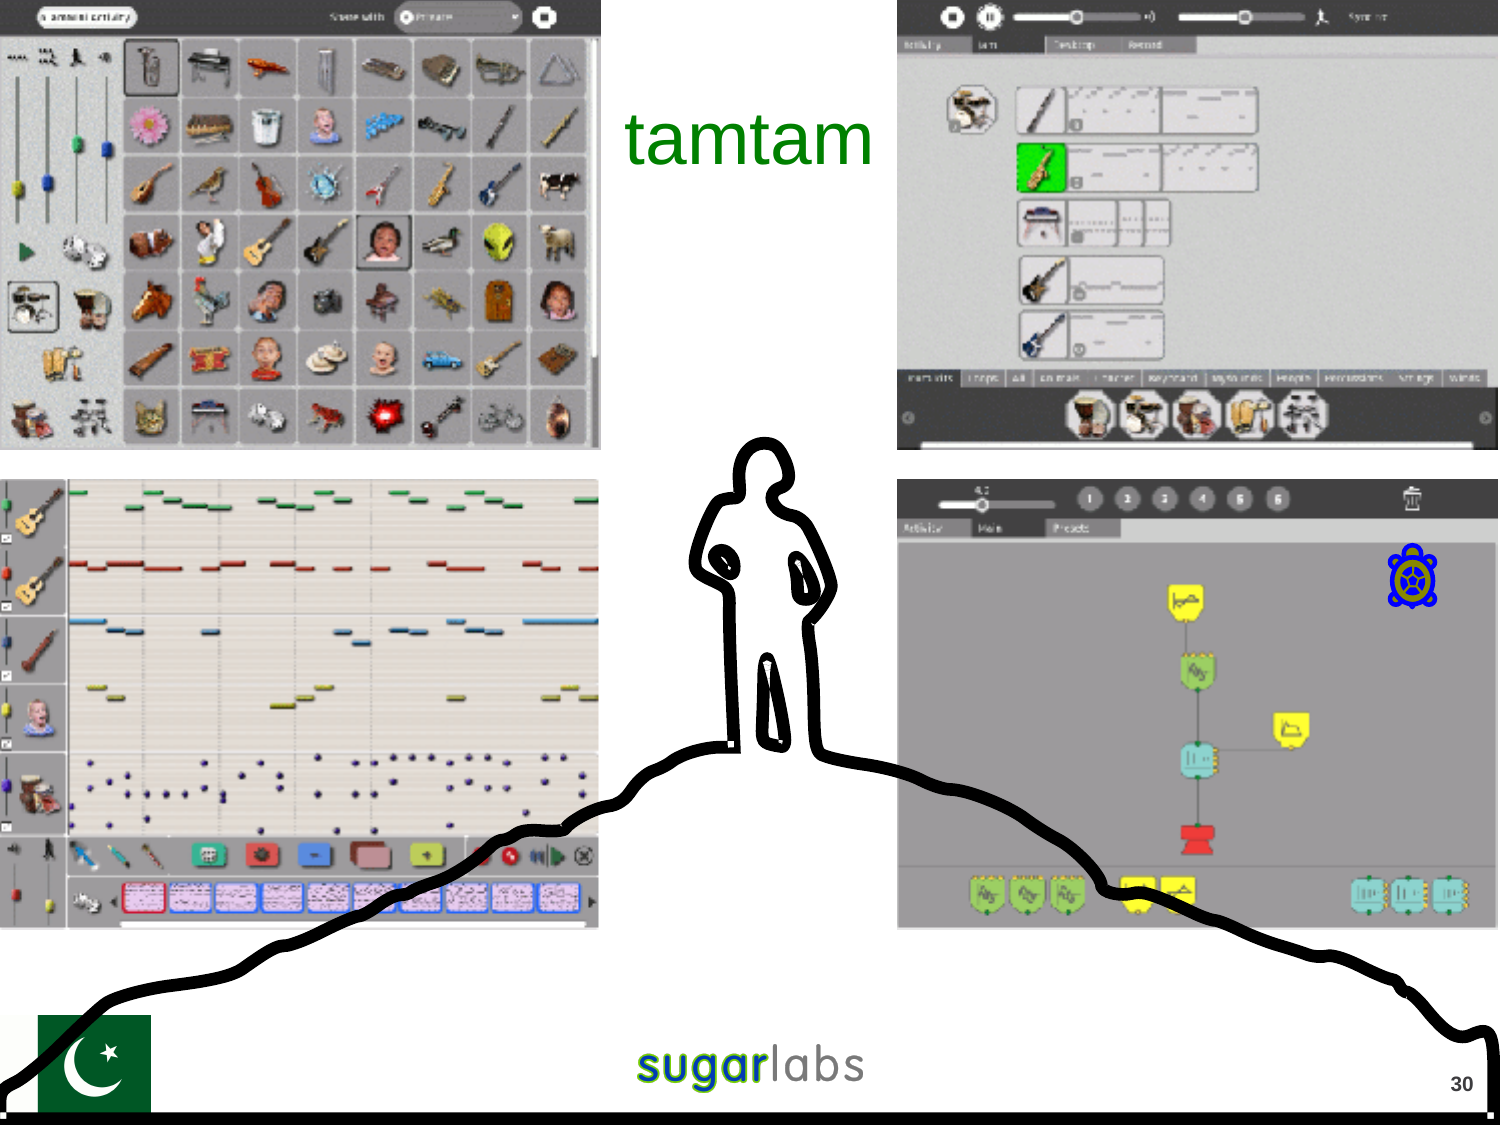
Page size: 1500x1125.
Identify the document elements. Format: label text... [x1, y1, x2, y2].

title tamtam [75, 52, 1425, 226]
picture [0, 0, 1500, 1125]
